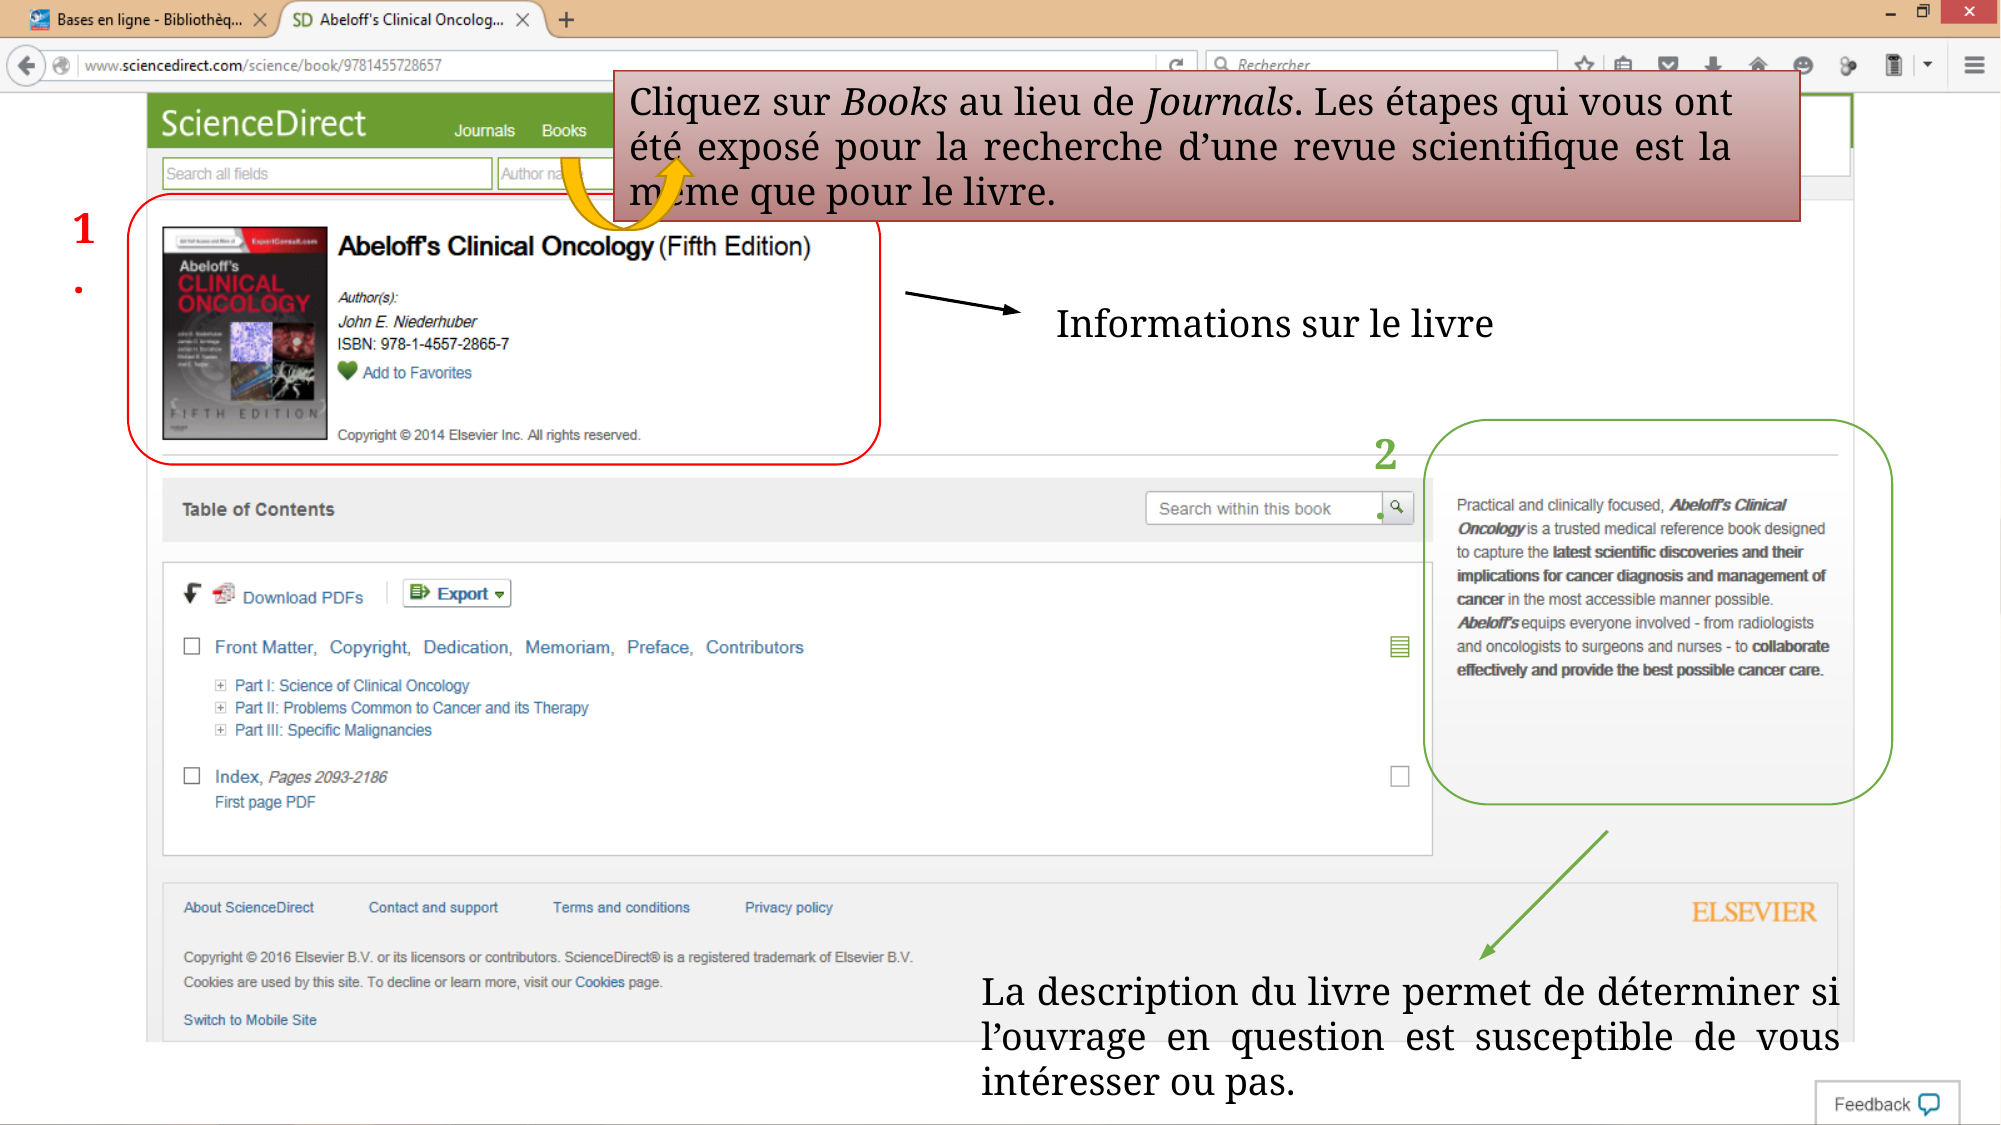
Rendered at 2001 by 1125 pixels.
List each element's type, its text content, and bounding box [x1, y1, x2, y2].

text_box 2. [1359, 419, 1425, 486]
text_box La description du livre permet de déterminer si l’ouvrage en question est susceptible de vous intéresser ou pas. [966, 960, 1924, 1067]
text_box 1. [57, 193, 123, 260]
text_box [561, 157, 694, 230]
text_box Cliquez sur Books au lieu de Journals. Les étapes qui vous ont été exposé pour la recherche d’une revue scientifique est la même que pour le livre. [614, 70, 1801, 177]
picture [0, 0, 2000, 1125]
text_box Informations sur le livre [1040, 292, 1594, 354]
